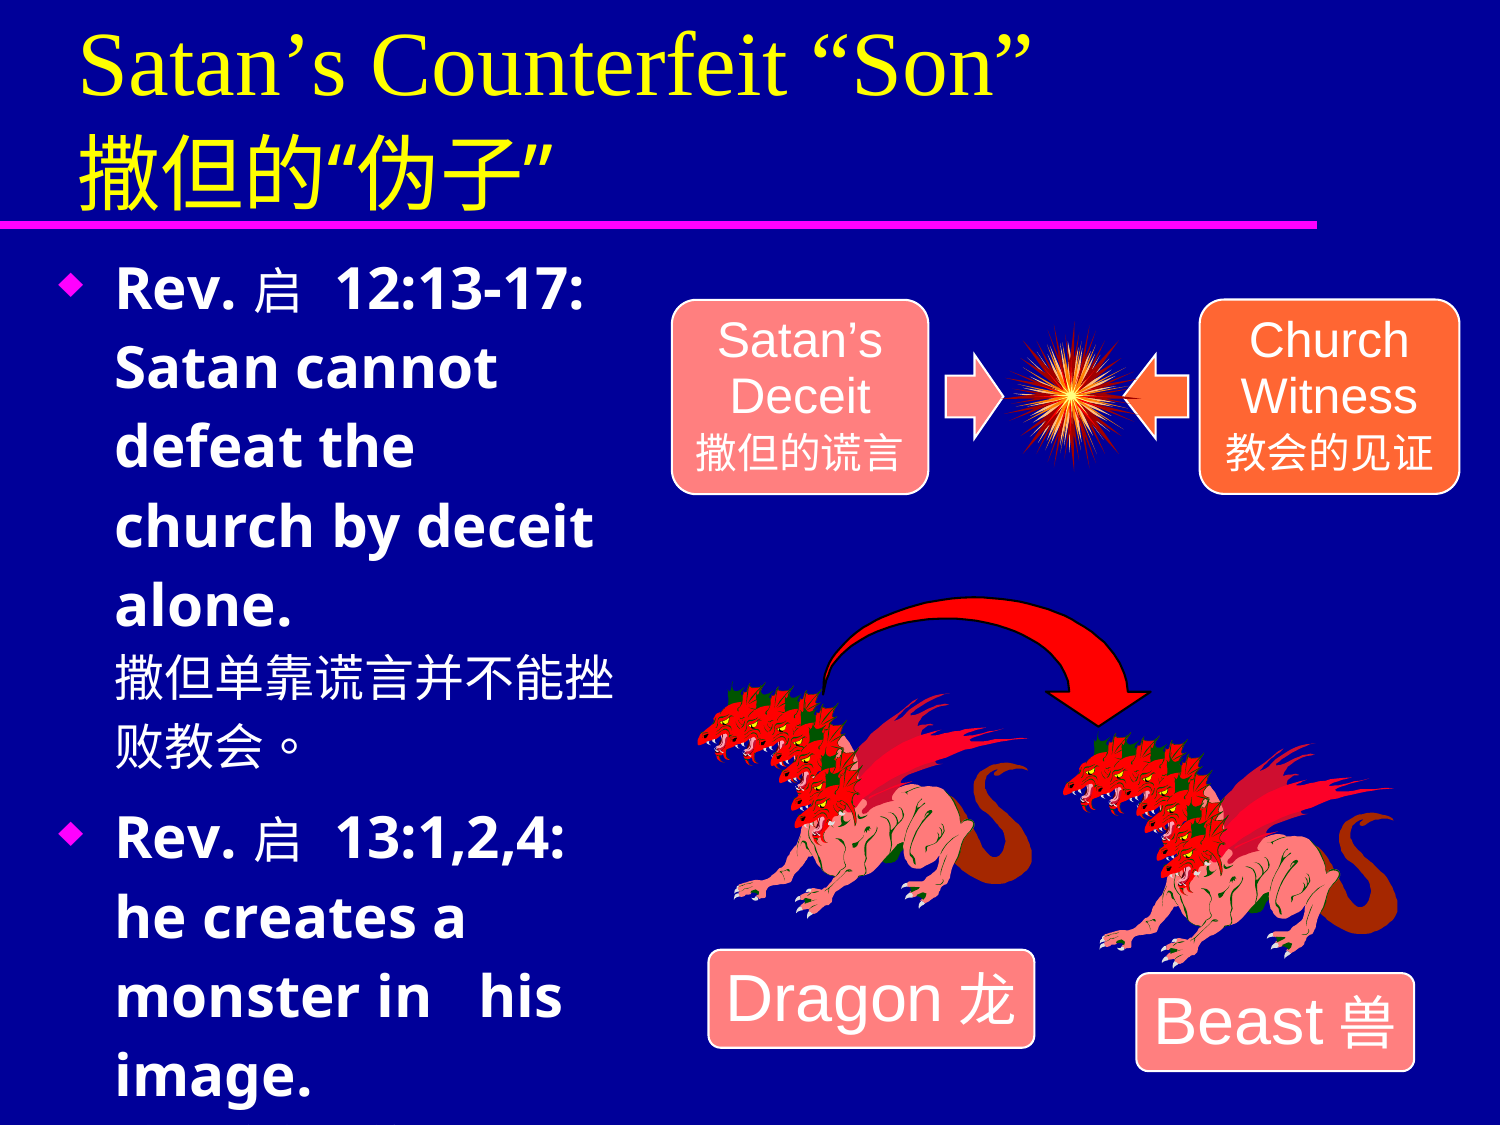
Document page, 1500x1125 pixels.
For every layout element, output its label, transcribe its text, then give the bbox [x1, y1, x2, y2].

text_box [823, 597, 1151, 727]
text_box [945, 321, 1189, 473]
text_box Church Witness 教会的见证 [1199, 299, 1460, 494]
text_box Beast兽 [1136, 973, 1415, 1072]
text_box Dragon龙 [708, 949, 1035, 1048]
text_box [1063, 731, 1398, 970]
title Satan’s Counterfeit “Son” 撒但的“伪子” [62, 0, 1338, 237]
text_box [697, 681, 1032, 920]
list Rev.启 12:13-17: Satan cannot defeat the church by deceit alone. 撒但单靠谎言并不能挫败教会。 Rev.启 13:1,2,4: he creates a monster in his image. 牠照着自己的形像造了一个大兽。 [43, 239, 638, 1115]
text_box Satan’s Deceit 撒但的谎言 [671, 299, 929, 495]
